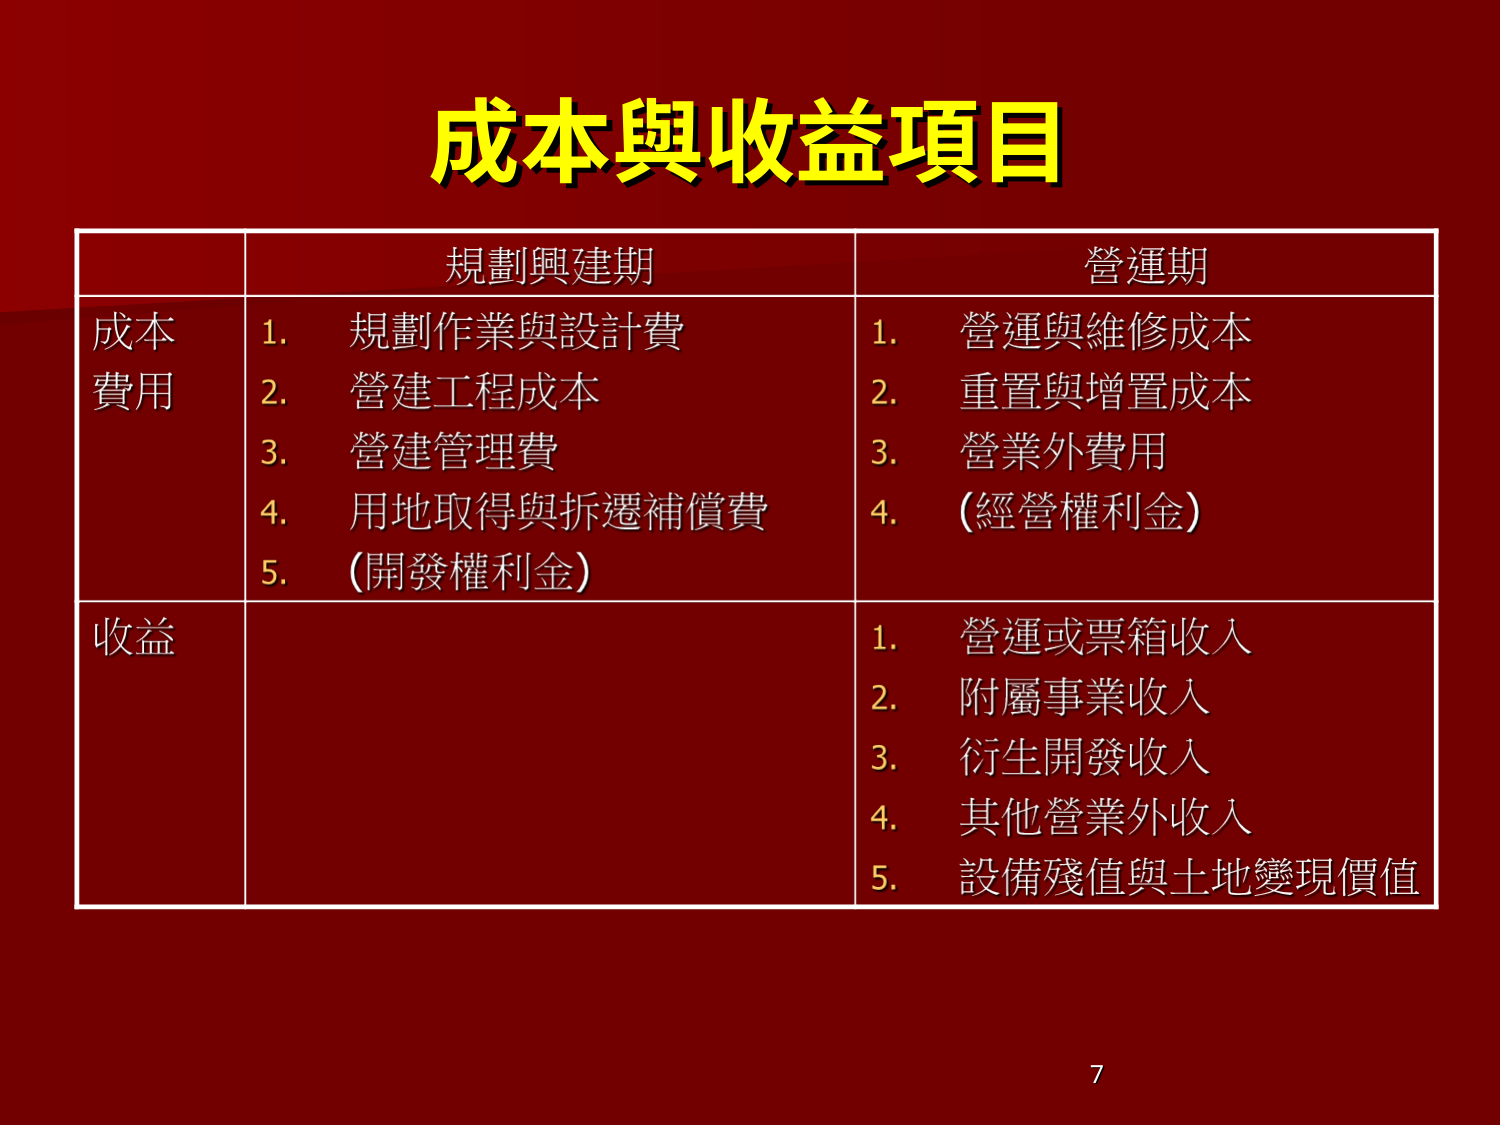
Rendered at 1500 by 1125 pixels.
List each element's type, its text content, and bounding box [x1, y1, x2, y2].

text_box [1074, 1025, 1426, 1101]
picture [66, 226, 1450, 929]
title 成本與收益項目 [75, 45, 1426, 226]
